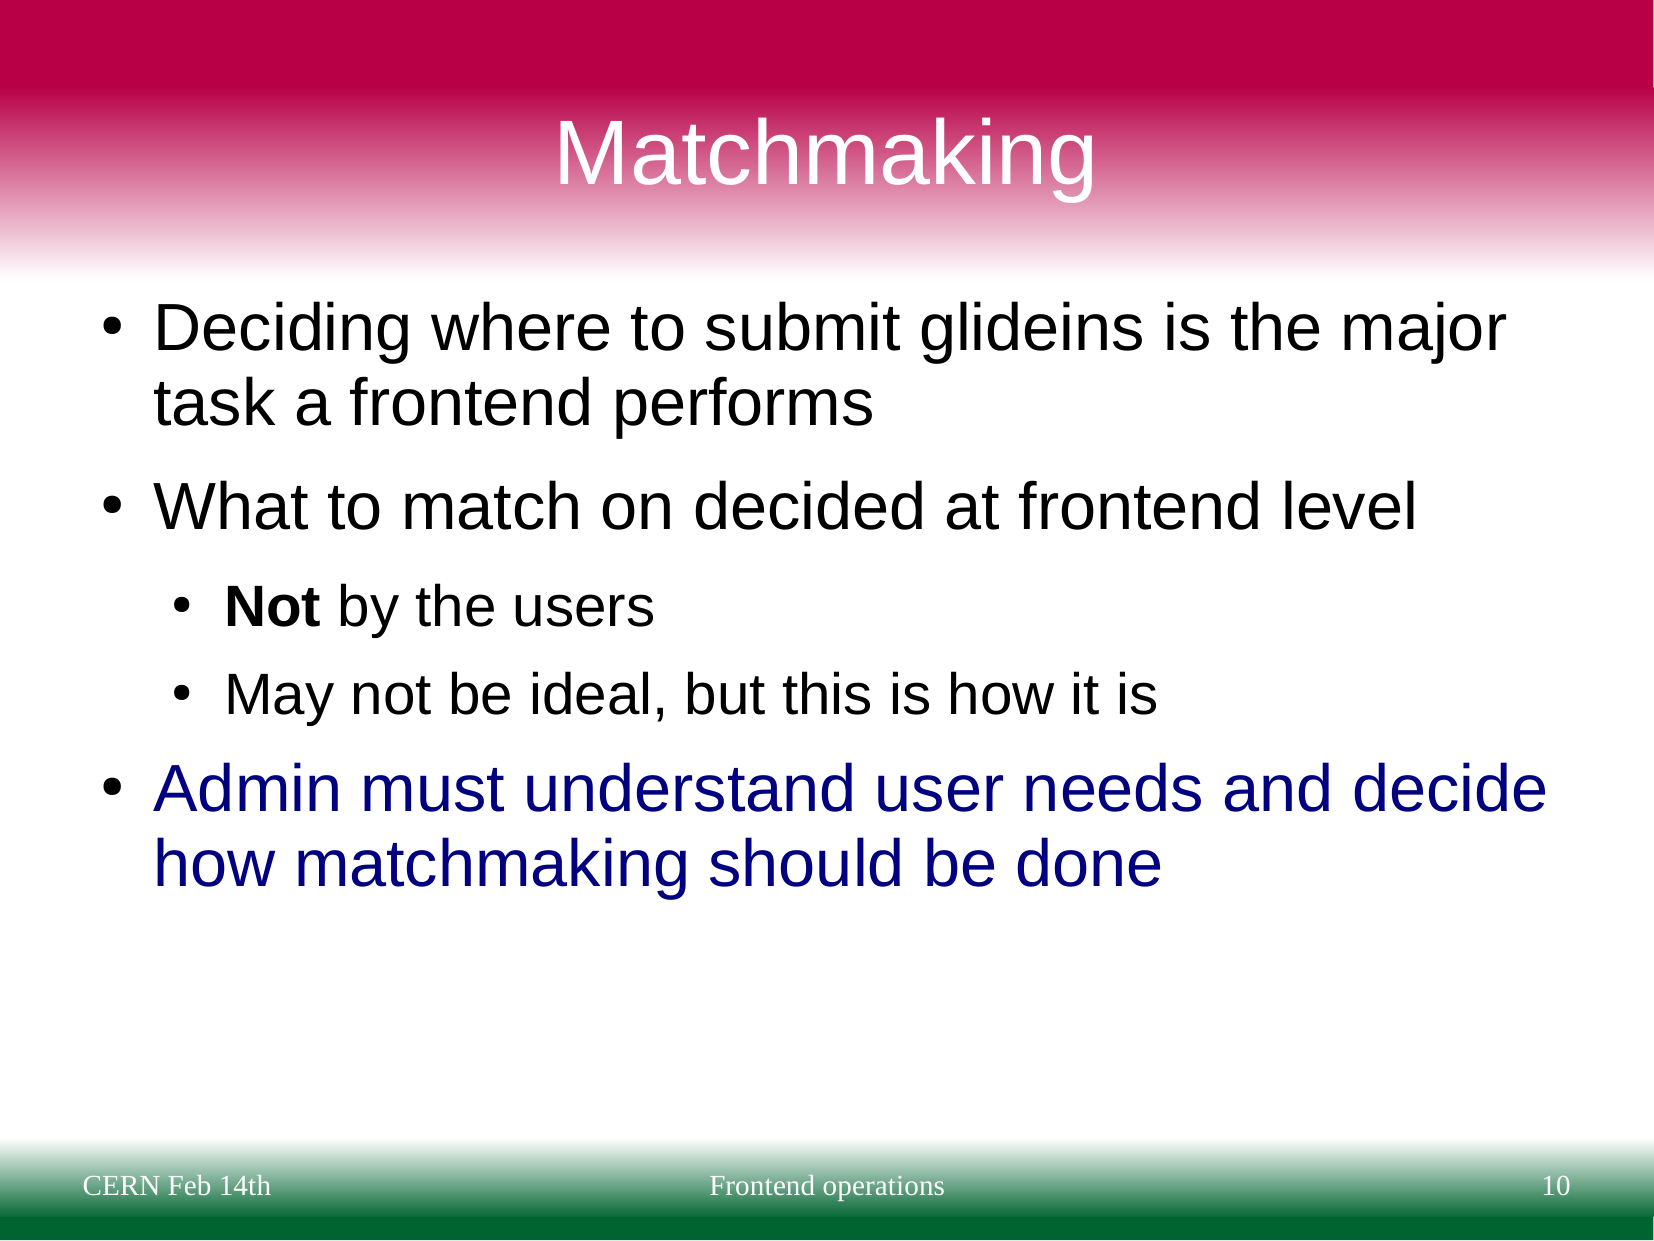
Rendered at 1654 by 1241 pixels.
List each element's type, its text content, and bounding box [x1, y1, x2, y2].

list Deciding where to submit glideins is the major task a frontend performs What to match on decided at frontend level Not by the users May not be ideal, but this is how it is Admin must understand user needs and decide how matchmaking should be done [82, 290, 1571, 1109]
title Matchmaking [82, 56, 1571, 250]
